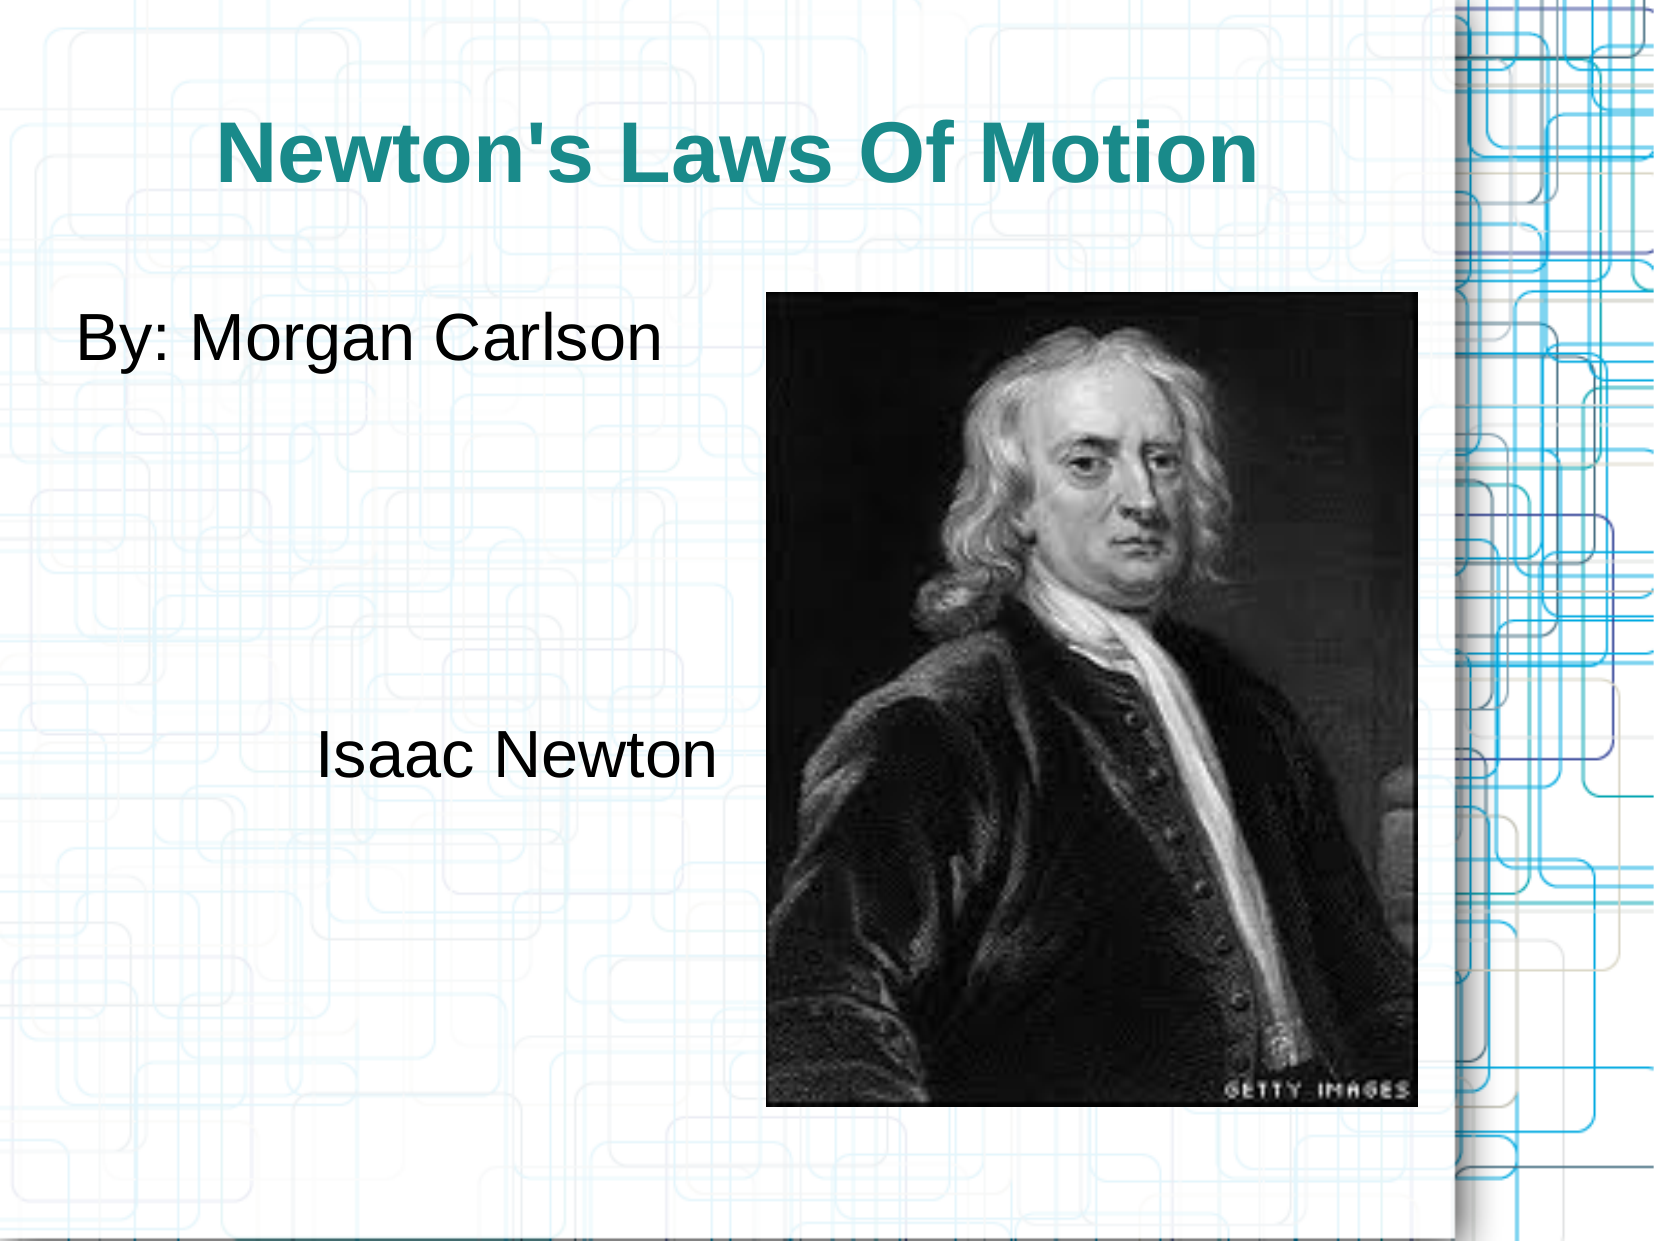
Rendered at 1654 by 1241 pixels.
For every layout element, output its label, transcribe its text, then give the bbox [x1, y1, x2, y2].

list By: Morgan Carlson Isaac Newton [75, 300, 734, 1109]
title Newton's Laws Of Motion [59, 49, 1418, 257]
picture [0, 0, 1654, 1241]
